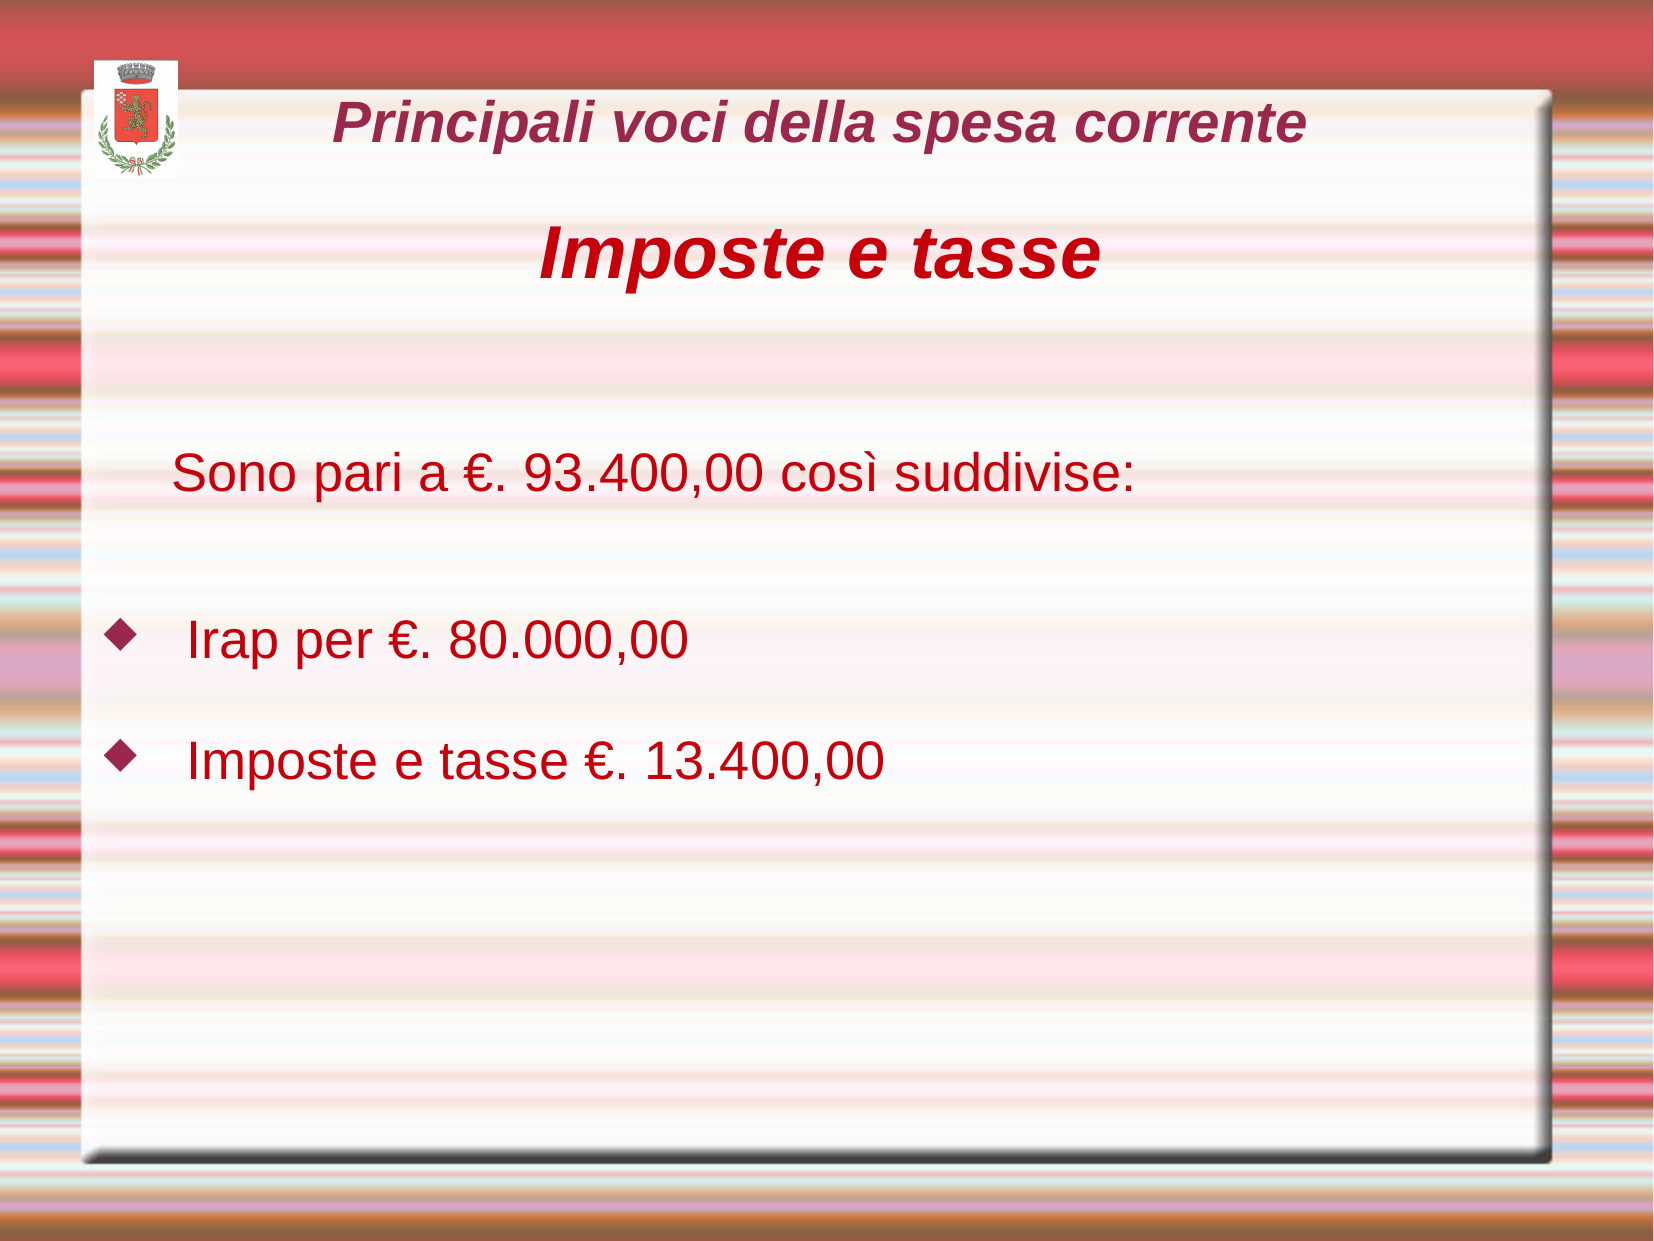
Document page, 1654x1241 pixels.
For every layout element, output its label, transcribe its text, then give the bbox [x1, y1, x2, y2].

picture [0, 0, 1654, 1241]
title Principali voci della spesa corrente Imposte e tasse [76, 88, 1565, 296]
list Sono pari a €. 93.400,00 così suddivise: Irap per €. 80.000,00 Imposte e tasse €. 13.400,00 [88, 442, 1506, 1055]
